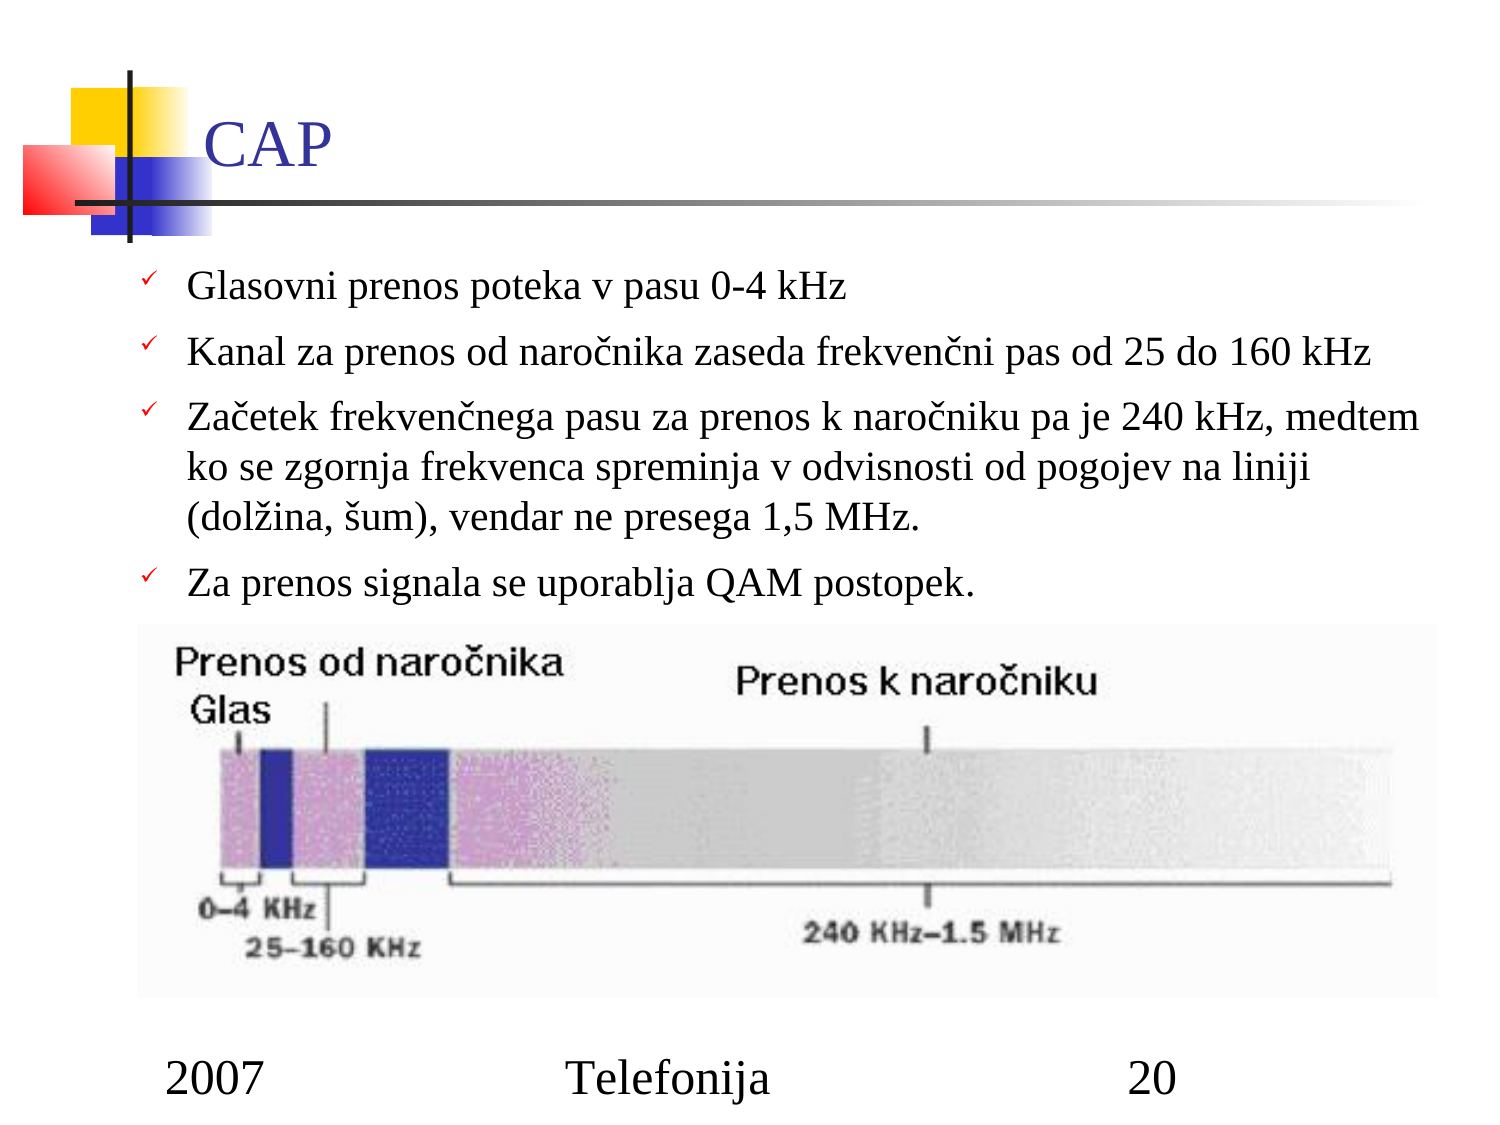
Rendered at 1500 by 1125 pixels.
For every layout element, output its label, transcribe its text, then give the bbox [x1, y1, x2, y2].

list Glasovni prenos poteka v pasu 0-4 kHz Kanal za prenos od naročnika zaseda frekvenčni pas od 25 do 160 kHz Začetek frekvenčnega pasu za prenos k naročniku pa je 240 kHz, medtem ko se zgornja frekvenca spreminja v odvisnosti od pogojev na liniji (dolžina, šum), vendar ne presega 1,5 MHz. Za prenos signala se uporablja QAM postopek. [50, 249, 1469, 626]
title CAP [188, 92, 1468, 188]
picture [137, 624, 1438, 998]
